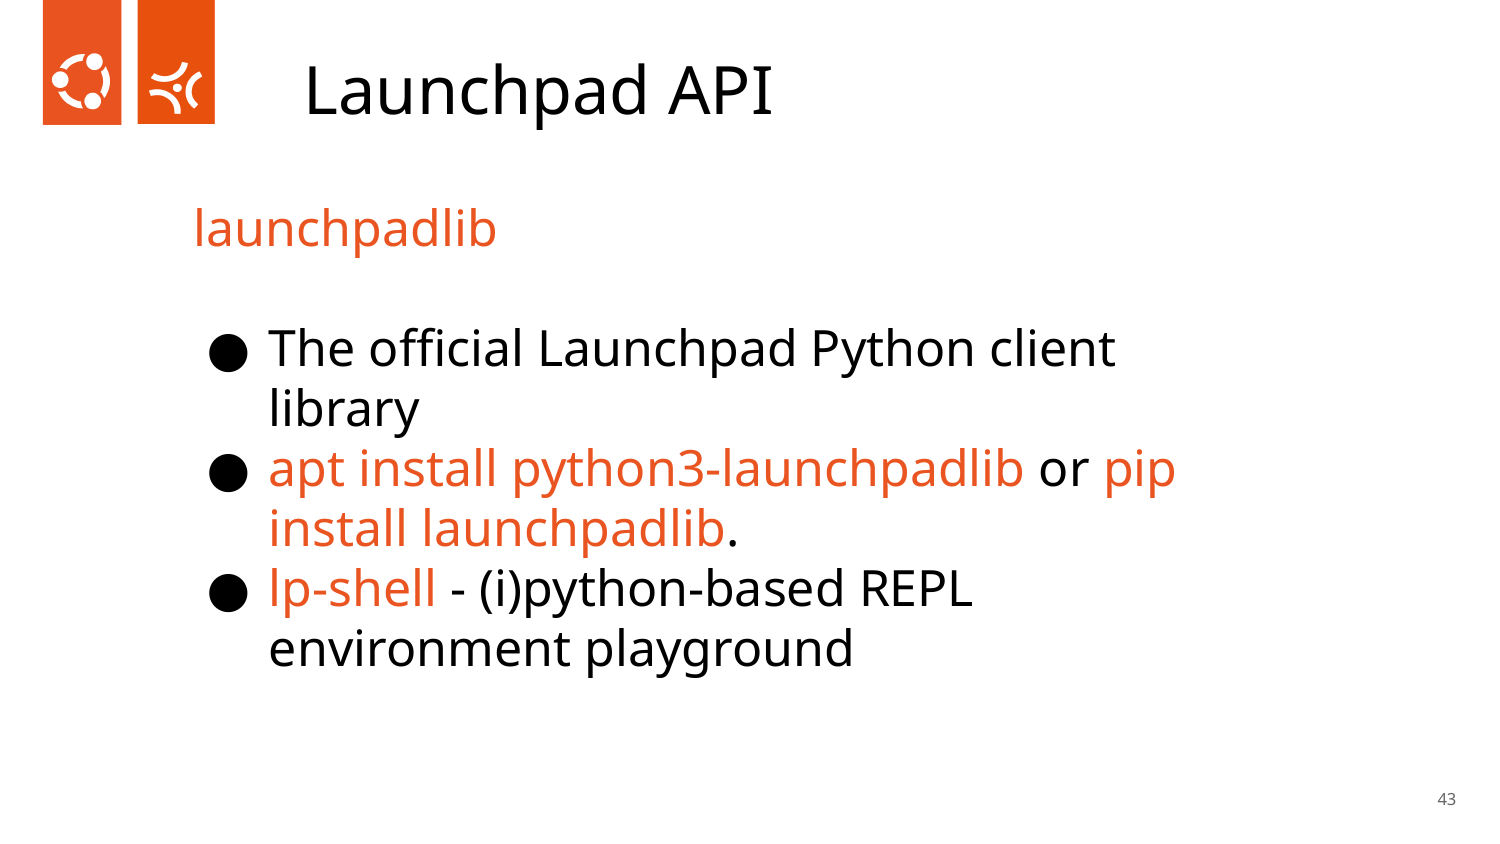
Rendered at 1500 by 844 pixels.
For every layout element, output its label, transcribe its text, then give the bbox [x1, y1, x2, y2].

slide_number <number> [1381, 773, 1472, 839]
picture [137, 0, 216, 124]
text_box launchpadlib The official Launchpad Python client library apt install python3-launchpadlib or pip install launchpadlib. lp-shell - (i)python-based REPL environment playground [178, 181, 1282, 712]
text_box Launchpad API [288, 33, 1110, 141]
